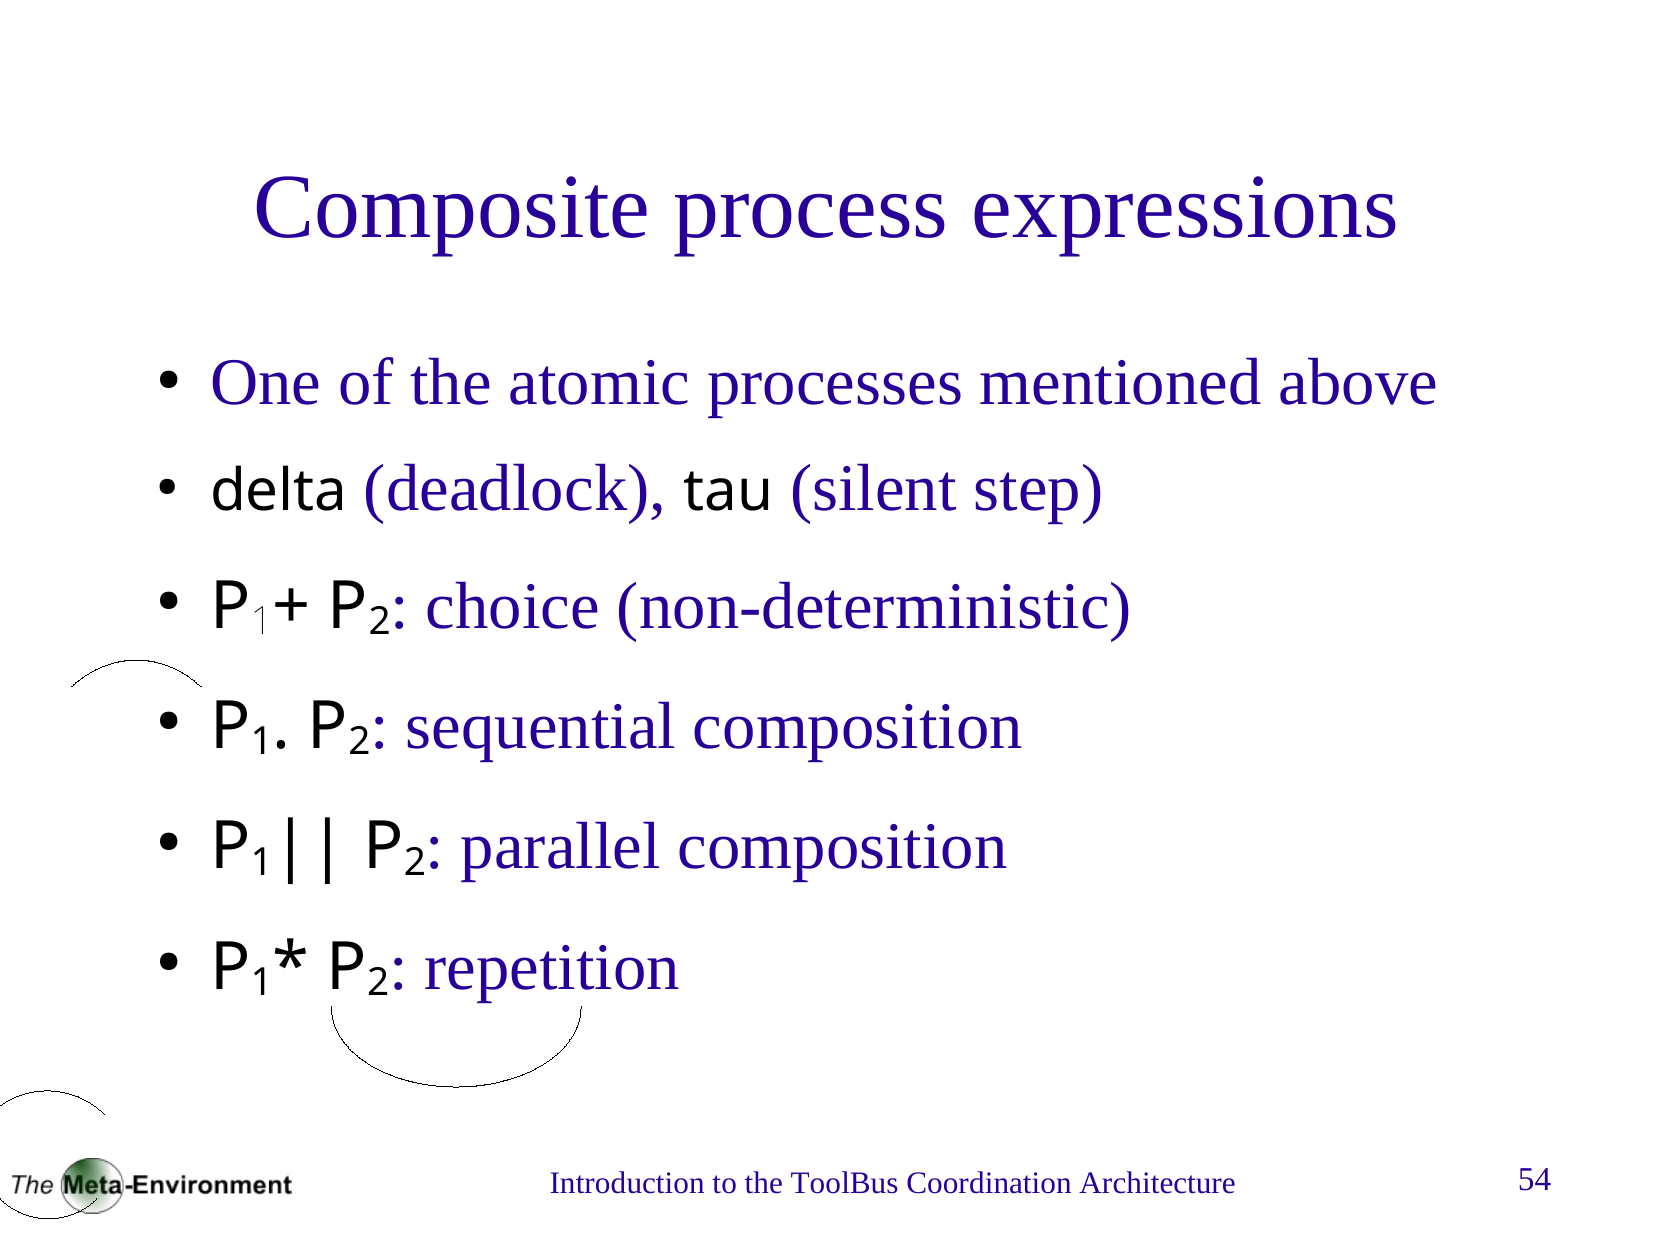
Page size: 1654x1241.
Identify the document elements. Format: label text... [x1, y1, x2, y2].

title Composite process expressions [121, 102, 1534, 311]
list One of the atomic processes mentioned above delta (deadlock), tau (silent step) P1+ P2: choice (non-deterministic) P1. P2: sequential composition P1|| P2: parallel composition P1* P2: repetition [121, 344, 1534, 1127]
picture [12, 1158, 292, 1214]
